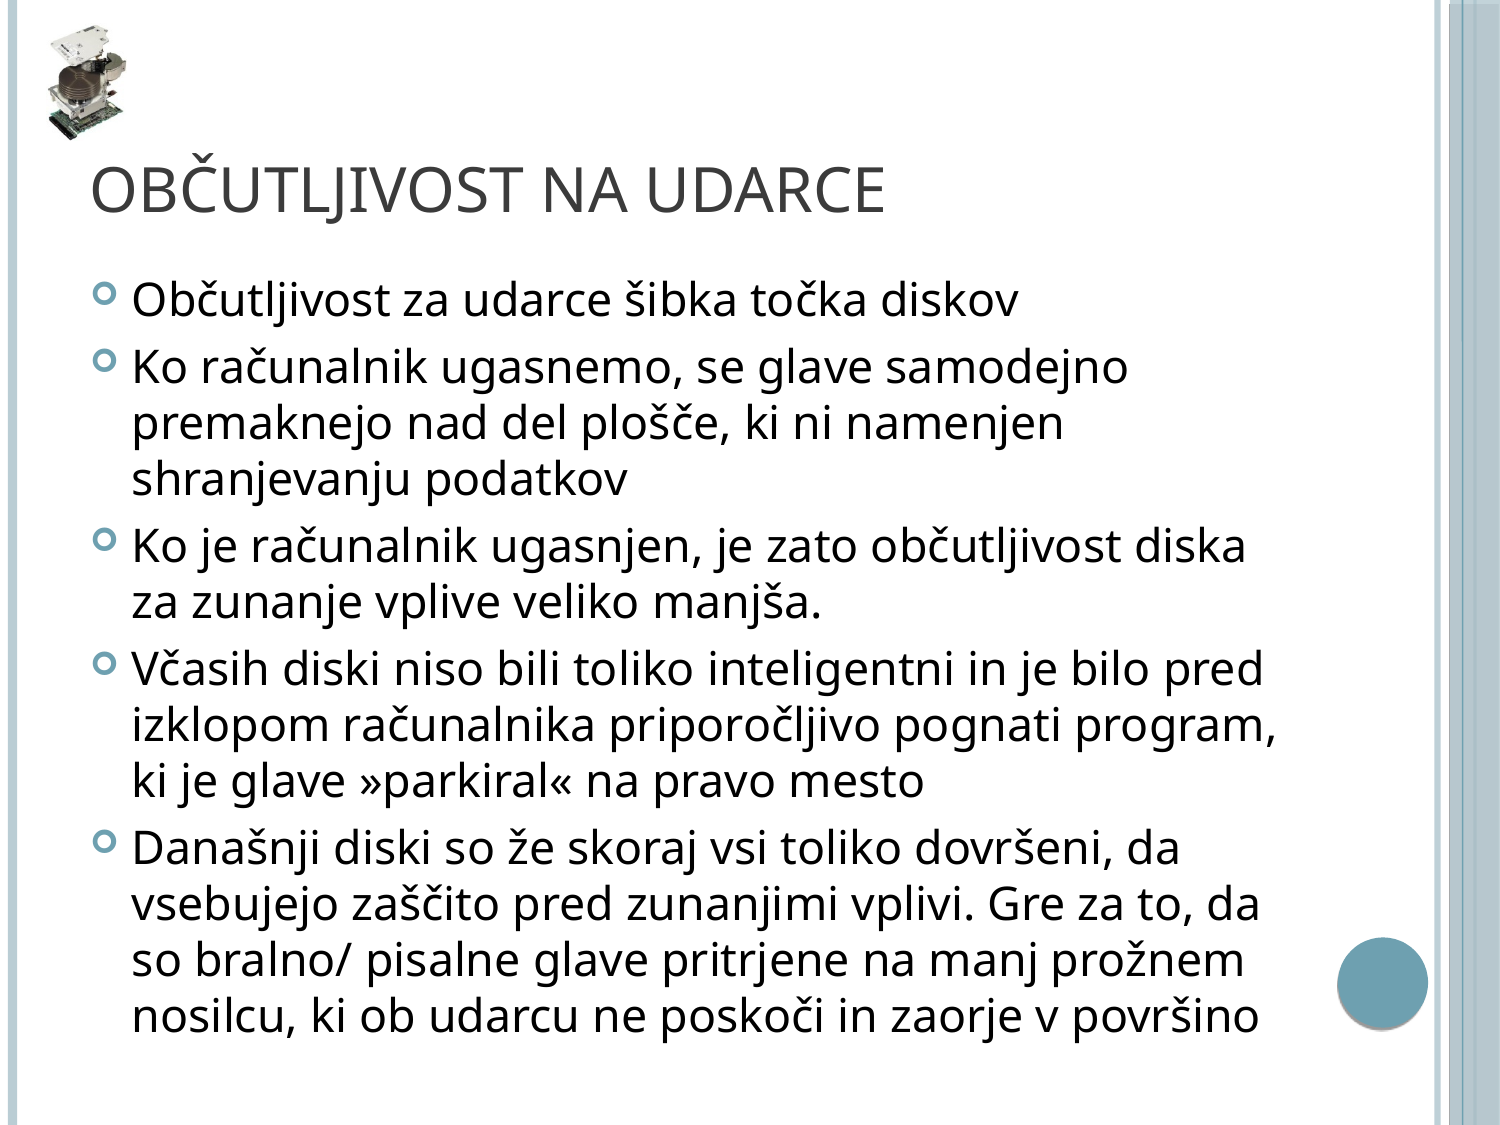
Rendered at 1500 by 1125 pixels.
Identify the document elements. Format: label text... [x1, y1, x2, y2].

title Občutljivost na udarce [75, 45, 1300, 233]
list Občutljivost za udarce šibka točka diskov Ko računalnik ugasnemo, se glave samodejno premaknejo nad del plošče, ki ni namenjen shranjevanju podatkov Ko je računalnik ugasnjen, je zato občutljivost diska za zunanje vplive veliko manjša. Včasih diski niso bili toliko inteligentni in je bilo pred izklopom računalnika priporočljivo pognati program, ki je glave »parkiral« na pravo mesto Današnji diski so že skoraj vsi toliko dovršeni, da vsebujejo zaščito pred zunanjimi vplivi. Gre za to, da so bralno/ pisalne glave pritrjene na manj prožnem nosilcu, ki ob udarcu ne poskoči in zaorje v površino [75, 262, 1300, 1062]
picture [46, 23, 127, 141]
